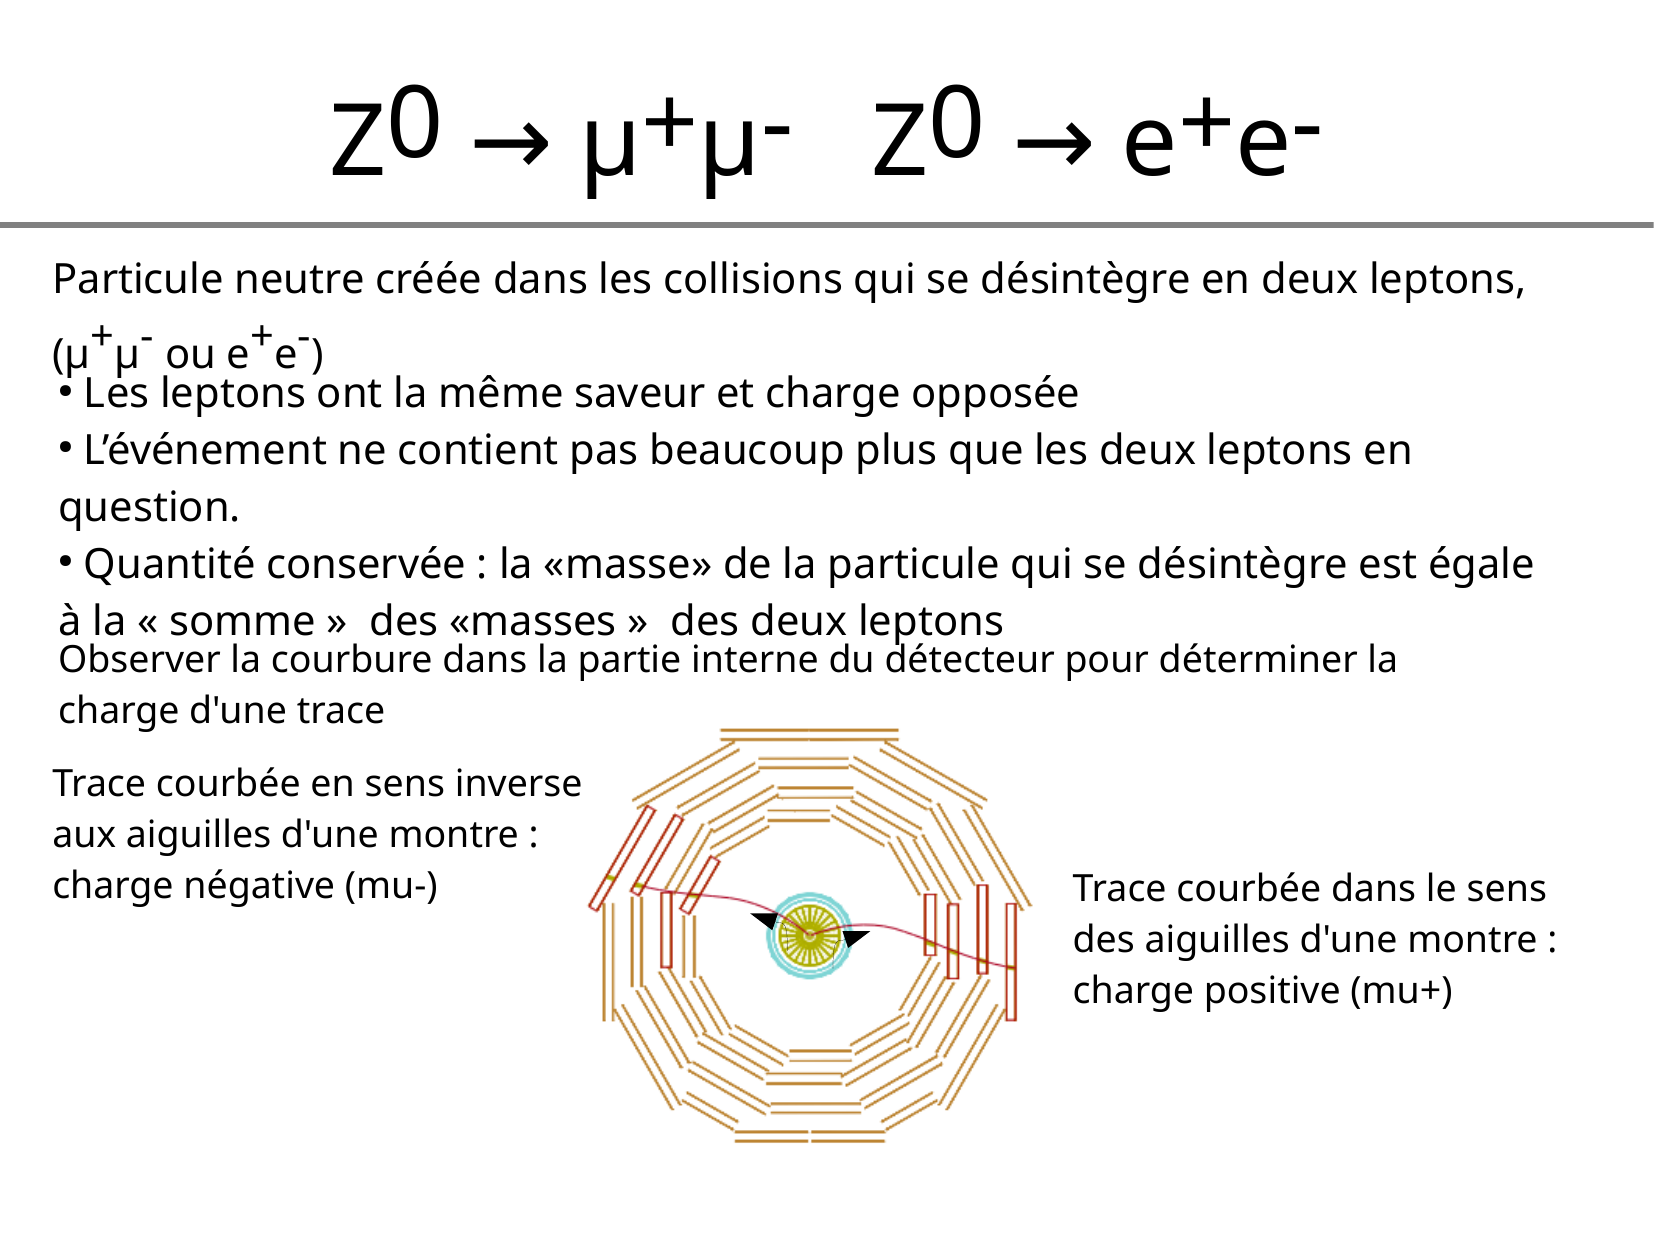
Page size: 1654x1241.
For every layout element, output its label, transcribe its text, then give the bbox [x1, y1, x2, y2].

picture [899, 615, 912, 624]
picture [298, 615, 310, 622]
picture [834, 563, 847, 575]
picture [401, 615, 413, 622]
picture [1043, 563, 1055, 575]
picture [859, 567, 869, 575]
picture [1288, 563, 1300, 575]
picture [515, 567, 525, 575]
picture [375, 615, 387, 624]
text_box Observer la courbure dans la partie interne du détecteur pour déterminer la charge d'une trace [43, 624, 1544, 683]
text_box Z0 → μ+μ- Z0 → e+e- [0, 43, 1654, 191]
picture [965, 615, 977, 624]
picture [947, 563, 959, 575]
picture [491, 615, 502, 624]
picture [260, 615, 271, 624]
picture [702, 615, 714, 622]
picture [782, 615, 794, 622]
picture [729, 563, 741, 575]
picture [610, 567, 620, 575]
picture [579, 615, 591, 622]
picture [221, 615, 232, 624]
picture [187, 683, 1433, 1241]
picture [235, 615, 246, 624]
picture [756, 615, 768, 624]
picture [274, 615, 285, 624]
picture [195, 615, 208, 624]
picture [939, 615, 952, 624]
picture [1016, 563, 1028, 575]
picture [676, 615, 688, 624]
text_box Trace courbée dans le sens des aiguilles d'une montre : charge positive (mu+) [1057, 853, 1583, 998]
picture [1143, 563, 1155, 575]
picture [292, 563, 305, 575]
picture [405, 563, 412, 575]
picture [187, 563, 1433, 624]
text_box Trace courbée en sens inverse aux aiguilles d'une montre : charge négative (mu-) [37, 748, 638, 893]
text_box Particule neutre créée dans les collisions qui se désintègre en deux leptons, (μ+μ- ou e+e-) [37, 240, 1613, 323]
text_box Les leptons ont la même saveur et charge opposée L’événement ne contient pas beaucoup plus que les deux leptons en question. Quantité conservée : la «masse» de la particule qui se désintègre est égale à la « somme » des «masses » des deux leptons [43, 355, 1576, 563]
picture [874, 615, 886, 622]
picture [477, 615, 488, 624]
picture [799, 567, 809, 575]
